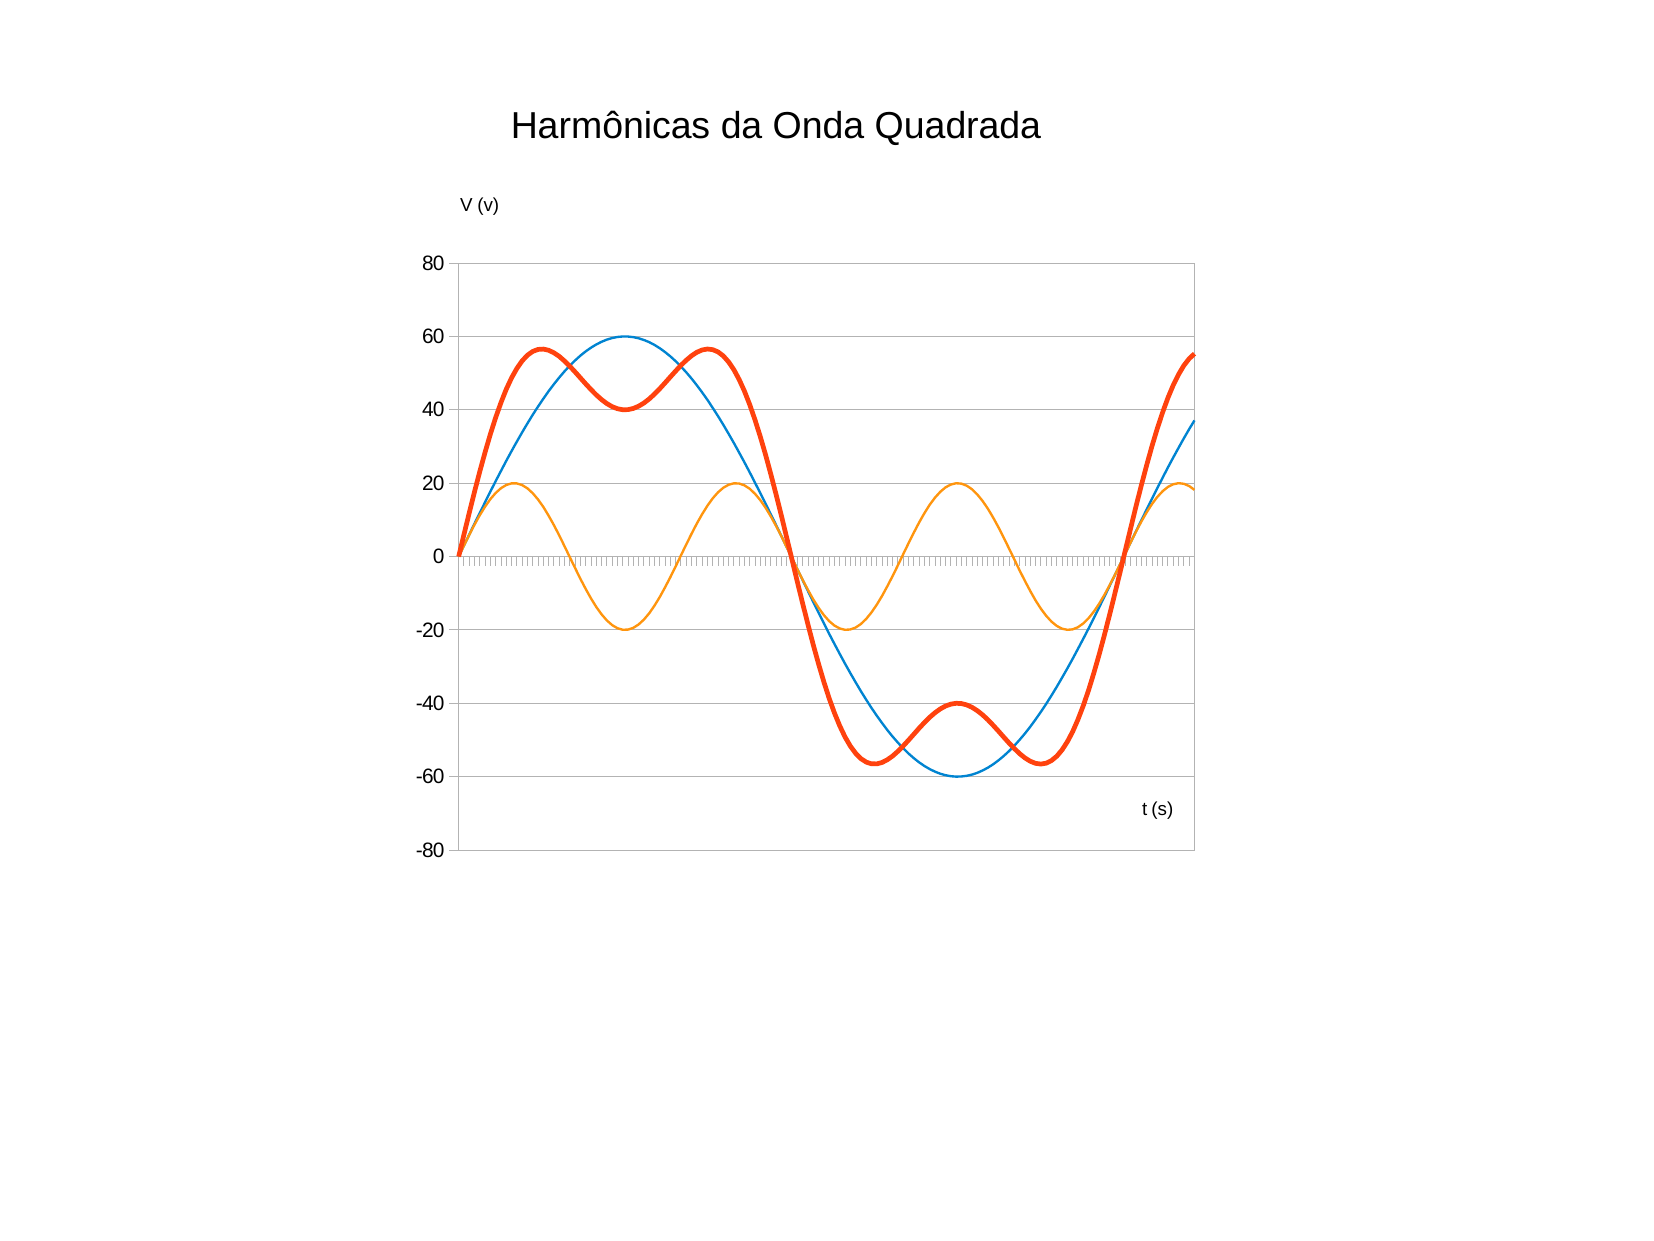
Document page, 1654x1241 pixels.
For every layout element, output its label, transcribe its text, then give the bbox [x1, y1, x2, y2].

chart [377, 177, 1264, 981]
text_box Harmônicas da Onda Quadrada [496, 96, 1075, 154]
